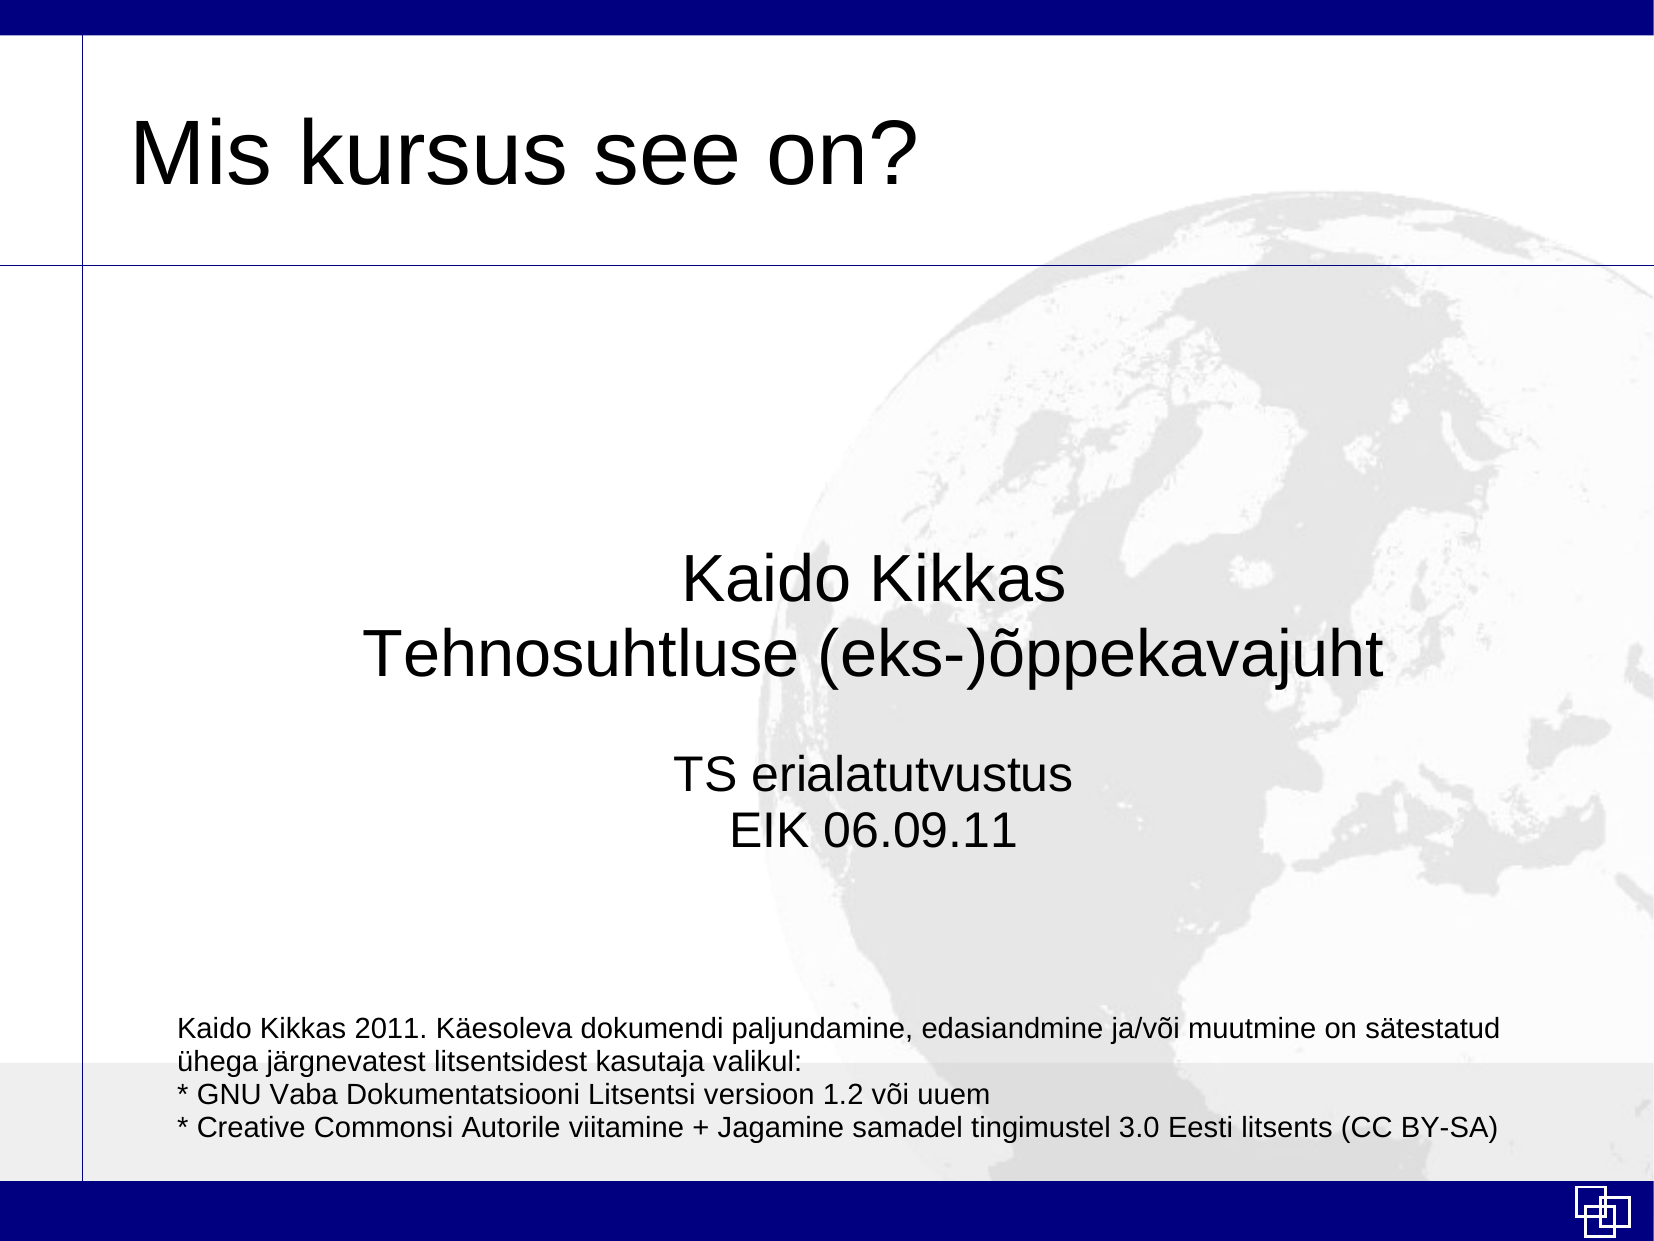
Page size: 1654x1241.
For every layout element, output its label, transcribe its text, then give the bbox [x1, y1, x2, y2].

title Mis kursus see on? [129, 49, 1619, 257]
text_box Kaido Kikkas 2011. Käesoleva dokumendi paljundamine, edasiandmine ja/või muutmine on sätestatud ühega järgnevatest litsentsidest kasutaja valikul: * GNU Vaba Dokumentatsiooni Litsentsi versioon 1.2 või uuem * Creative Commonsi Autorile viitamine + Jagamine samadel tingimustel 3.0 Eesti litsents (CC BY-SA) [162, 1005, 1654, 1151]
subtitle Kaido Kikkas Tehnosuhtluse (eks-)õppekavajuht TS erialatutvustus EIK 06.09.11 [129, 290, 1619, 1109]
